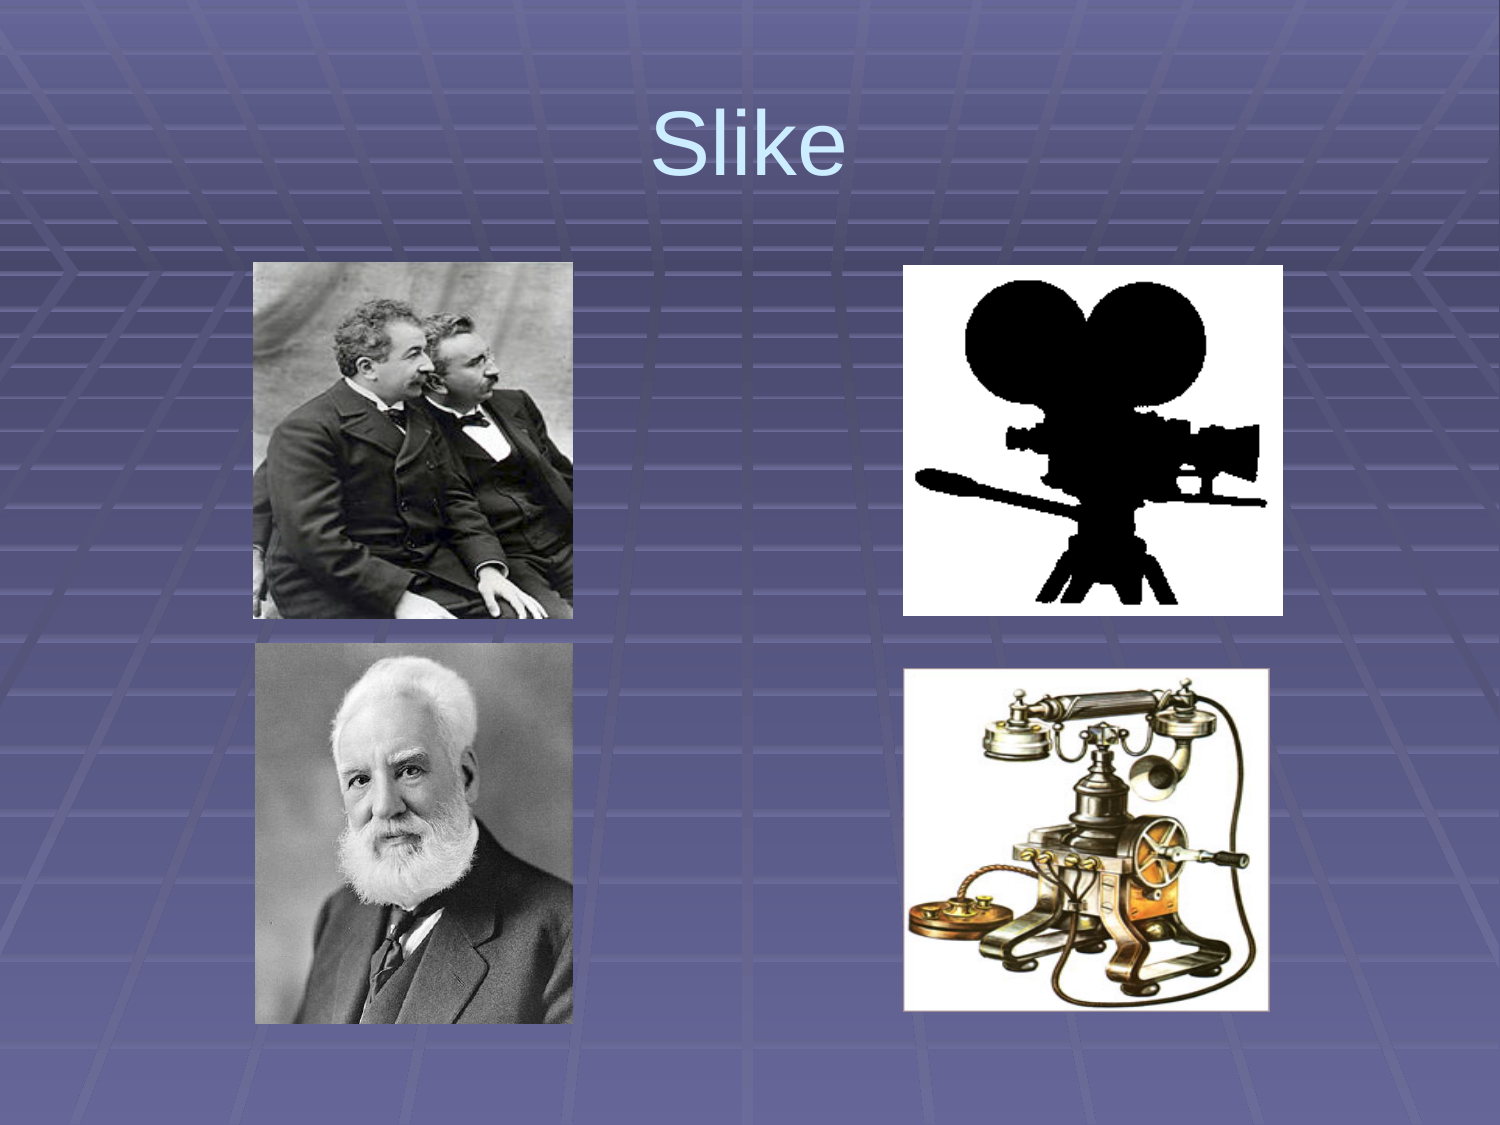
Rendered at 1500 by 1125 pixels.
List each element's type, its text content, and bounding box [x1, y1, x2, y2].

picture [255, 643, 573, 1024]
picture [903, 668, 1270, 1012]
picture [903, 265, 1283, 616]
picture [253, 262, 573, 619]
title Slike [74, 44, 1425, 233]
